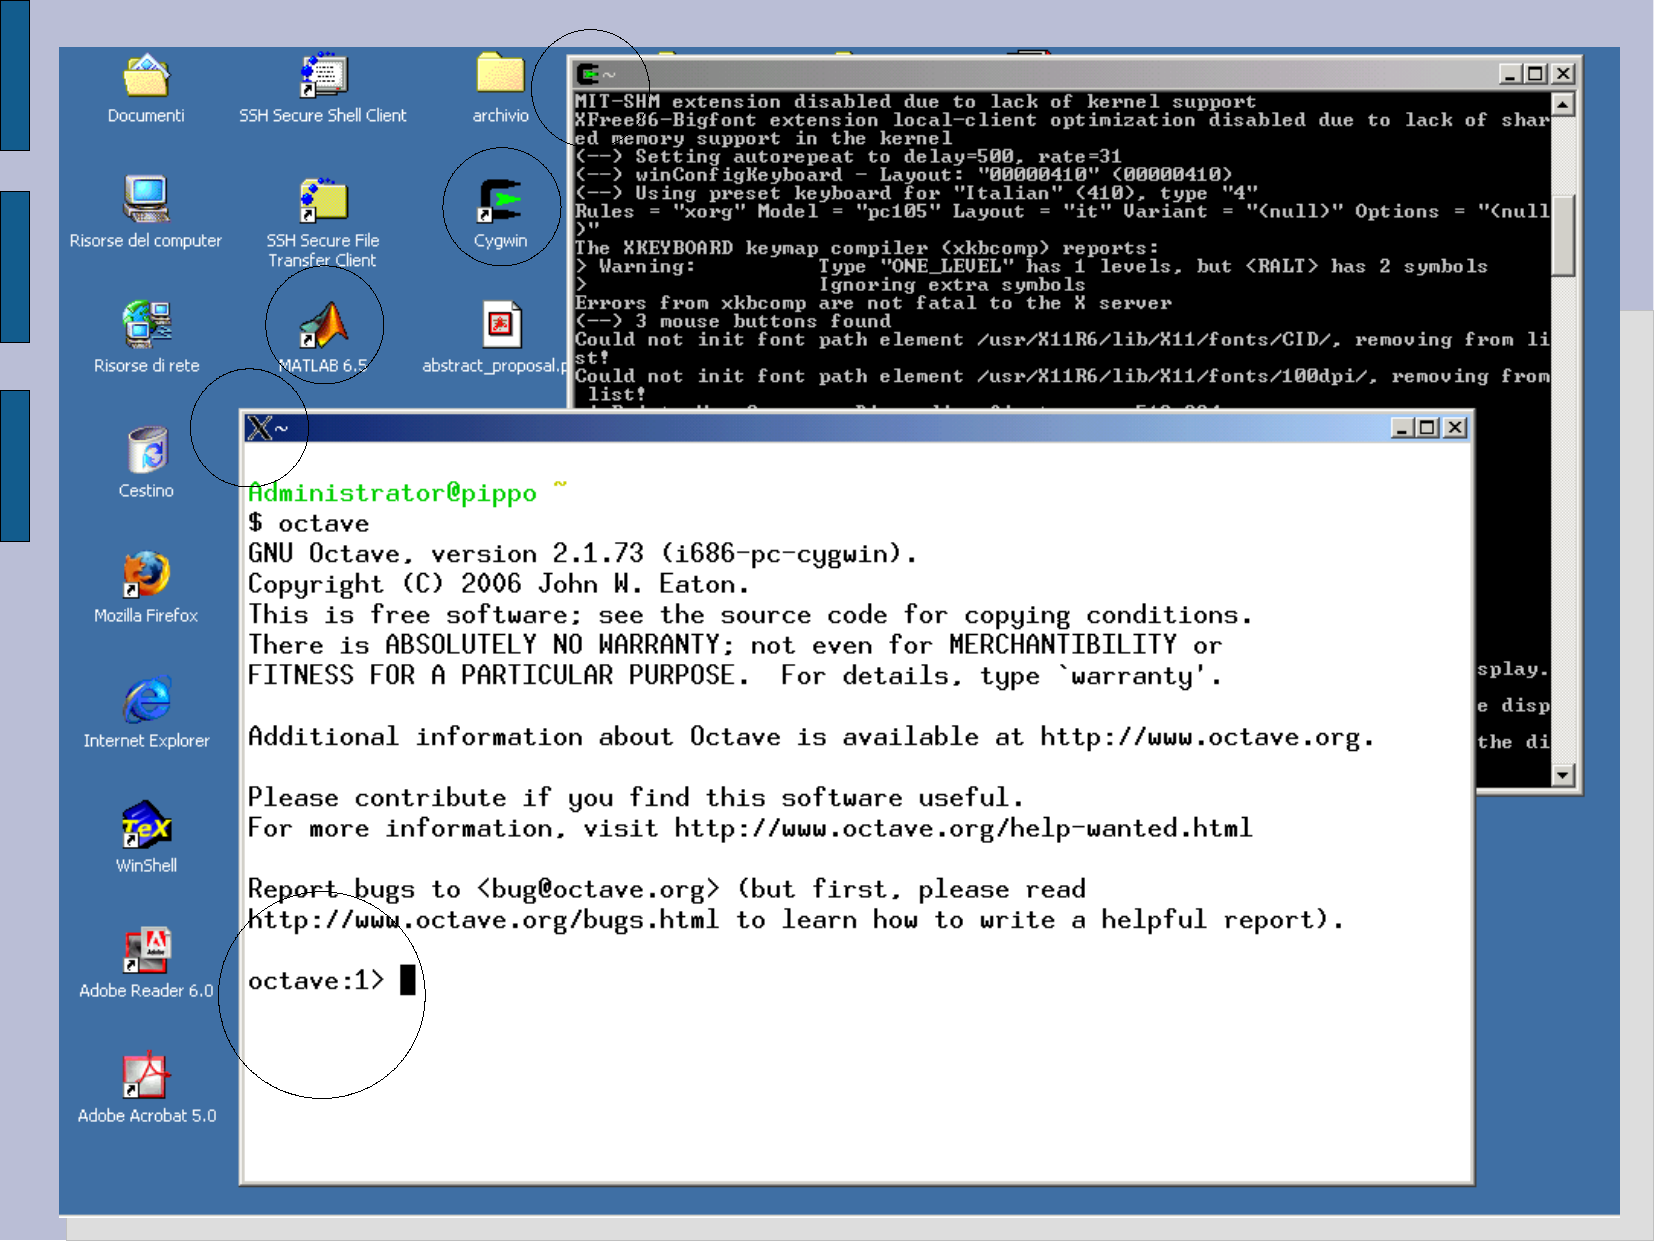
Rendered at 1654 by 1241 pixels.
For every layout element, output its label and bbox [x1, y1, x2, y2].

picture [59, 47, 1620, 1218]
